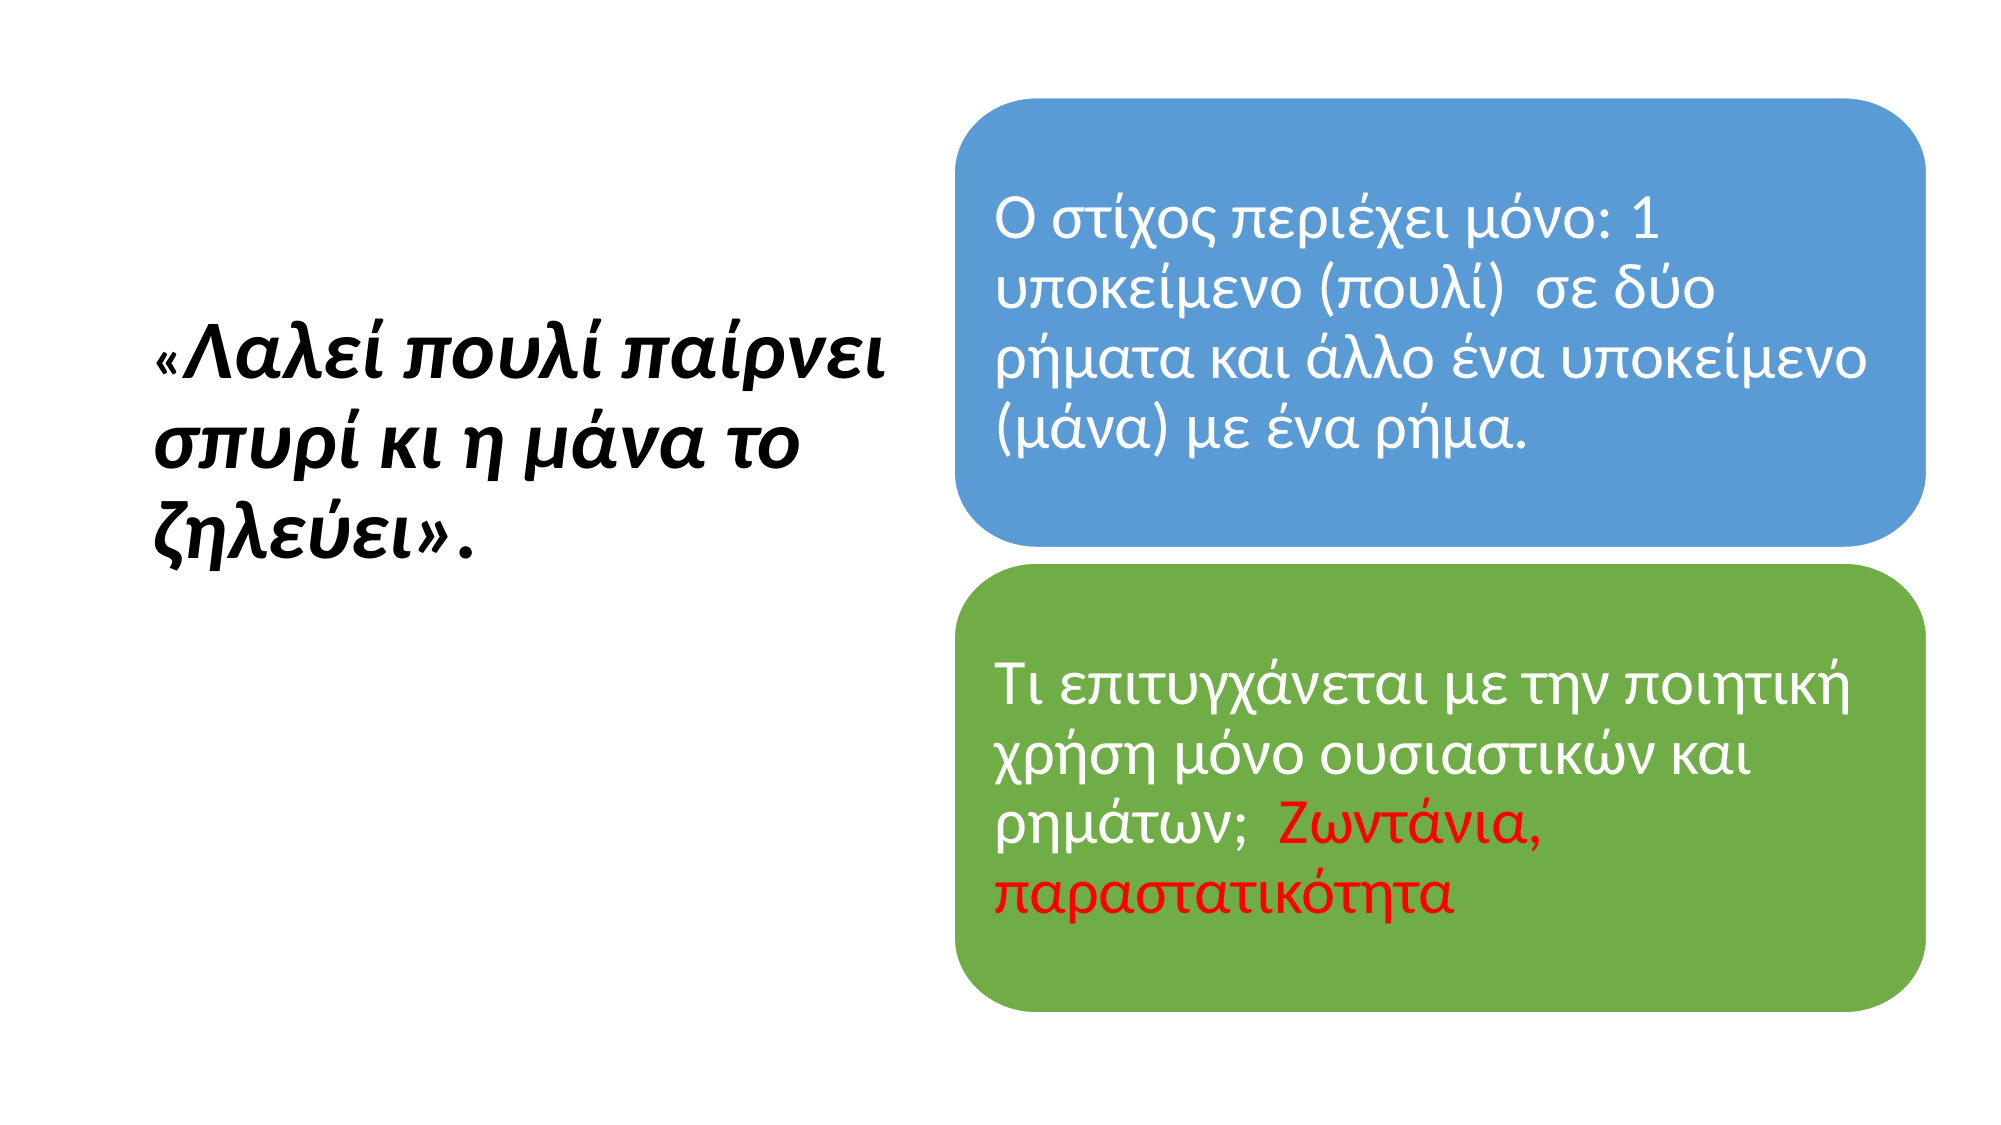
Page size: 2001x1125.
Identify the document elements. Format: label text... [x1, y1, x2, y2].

text_box Ο στίχος περιέχει μόνο: 1 υποκείμενο (πουλί) σε δύο ρήματα και άλλο ένα υποκείμενο (μάνα) με ένα ρήμα. [953, 97, 1927, 548]
title λαλεί πουλί, παίρνει σπυρί, κι η μάνα το ζηλεύει: [137, 59, 1863, 278]
list «Λαλεί πουλί παίρνει σπυρί κι η μάνα το ζηλεύει». [137, 299, 988, 1014]
text_box Τι επιτυγχάνεται με την ποιητική χρήση μόνο ουσιαστικών και ρημάτων; Ζωντάνια, παραστατικότητα [953, 562, 1927, 1014]
